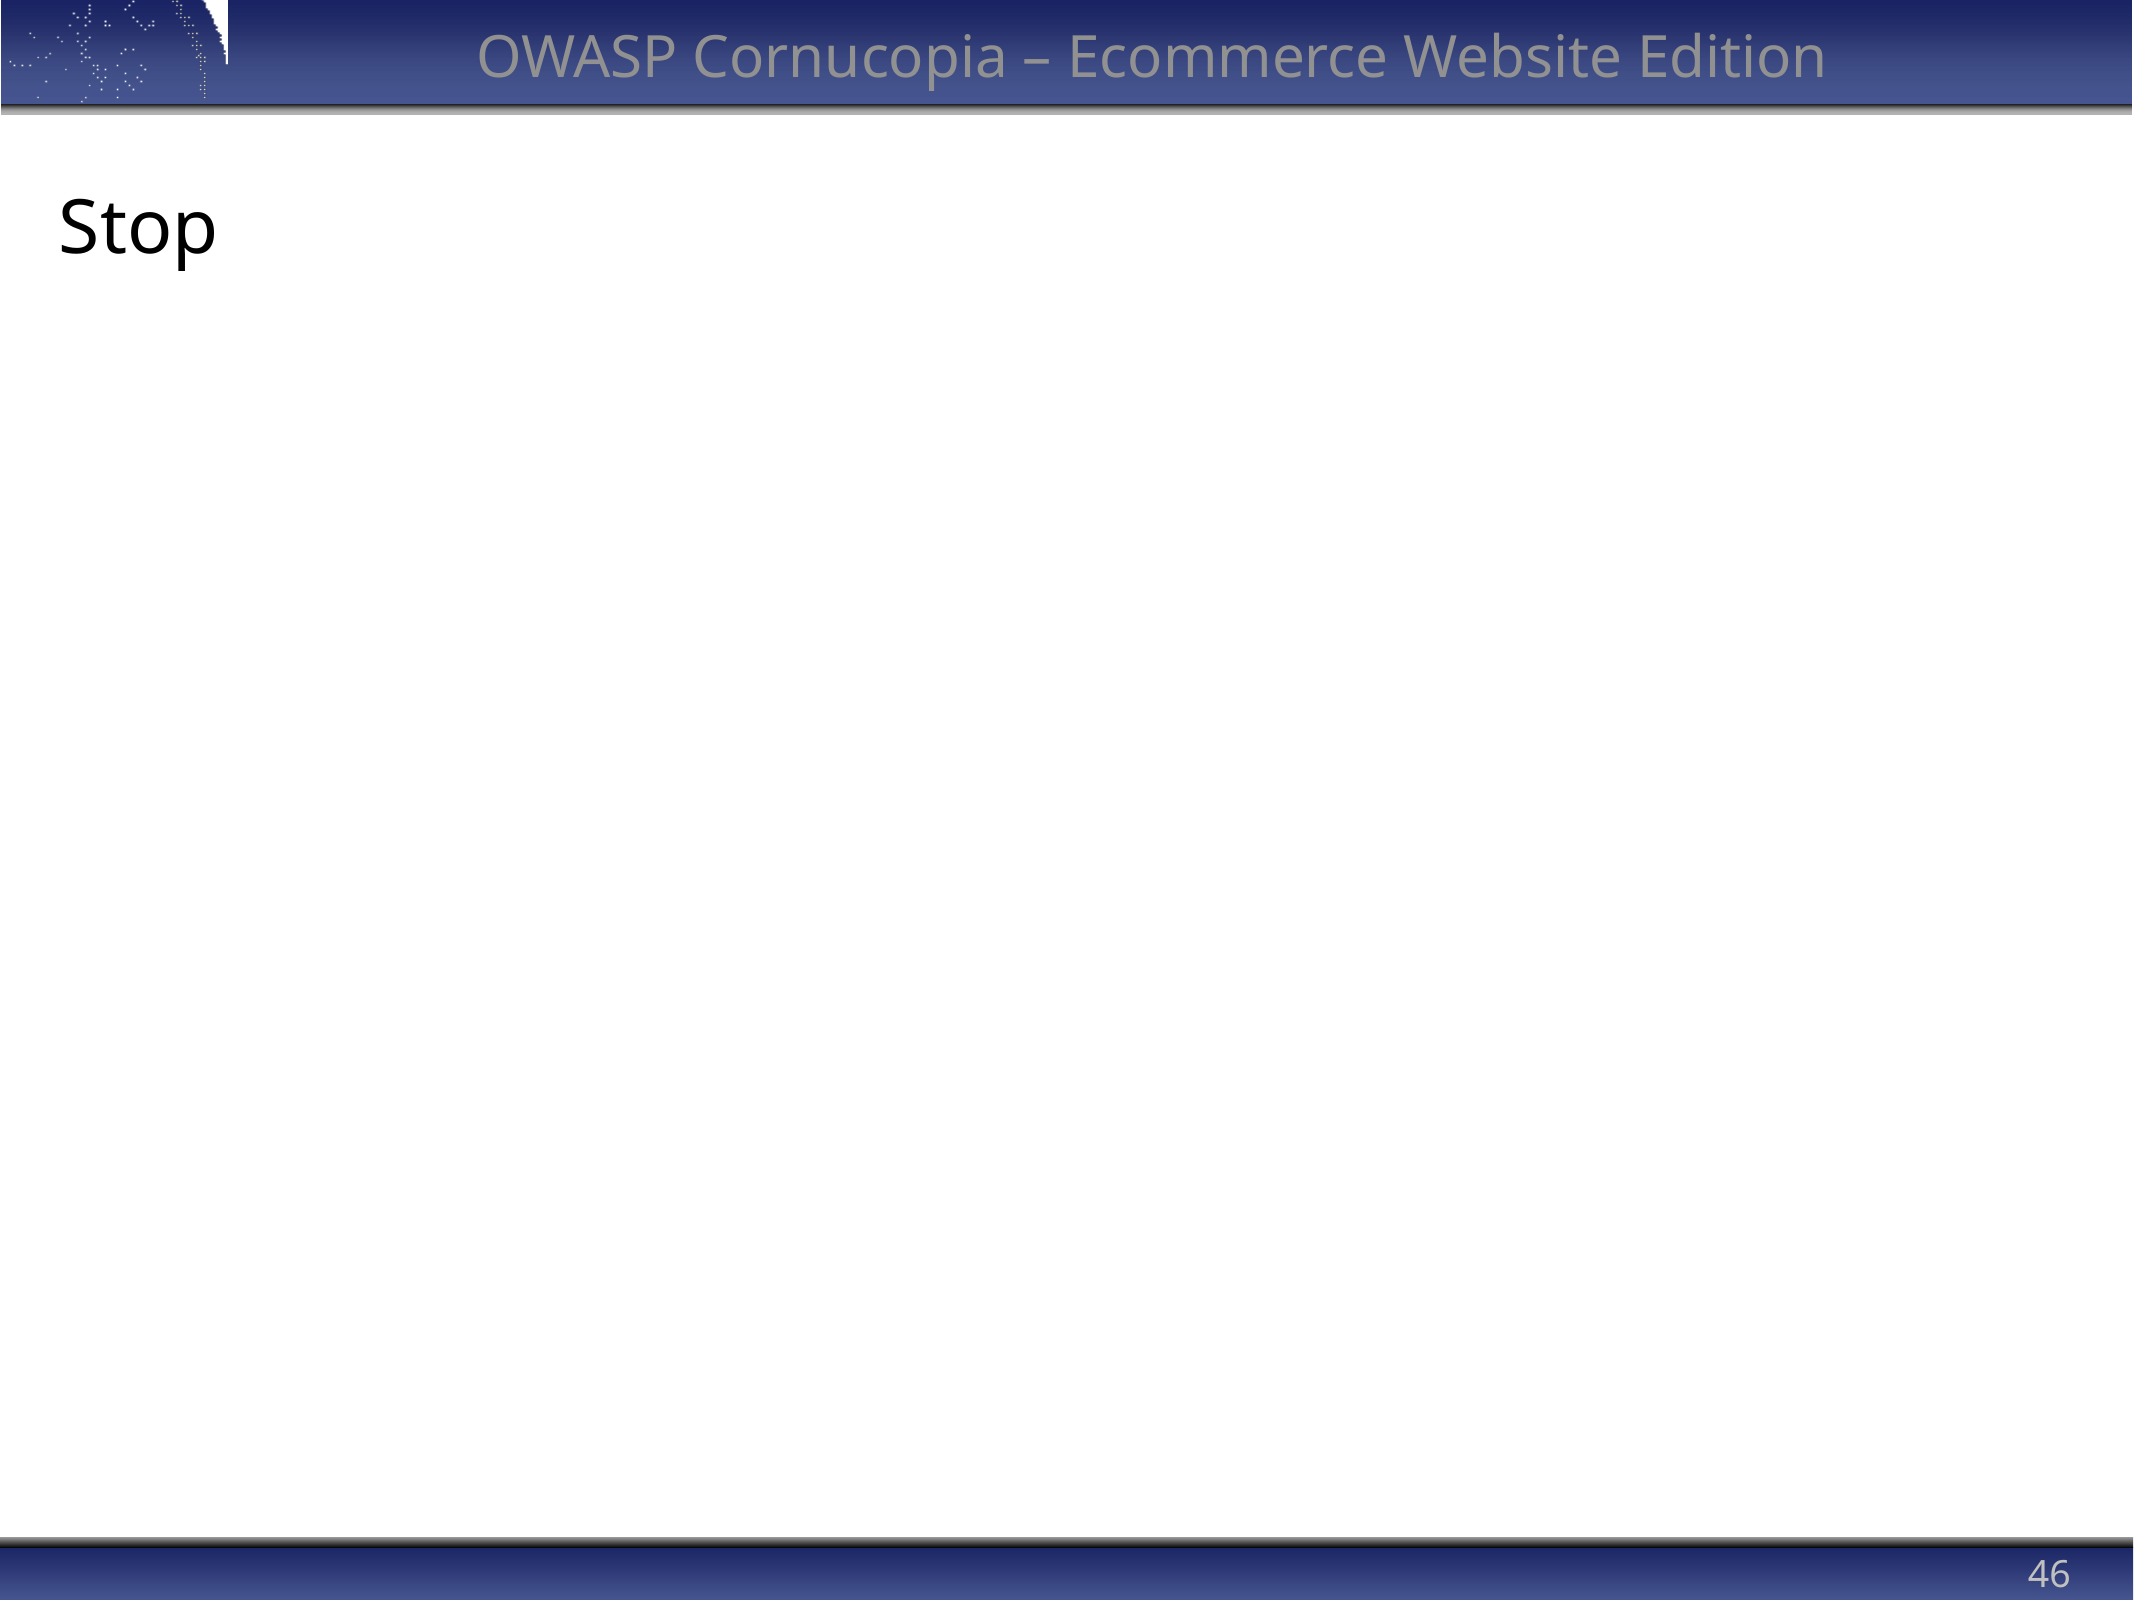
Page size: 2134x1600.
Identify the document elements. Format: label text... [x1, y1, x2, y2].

title Stop [58, 124, 2126, 325]
